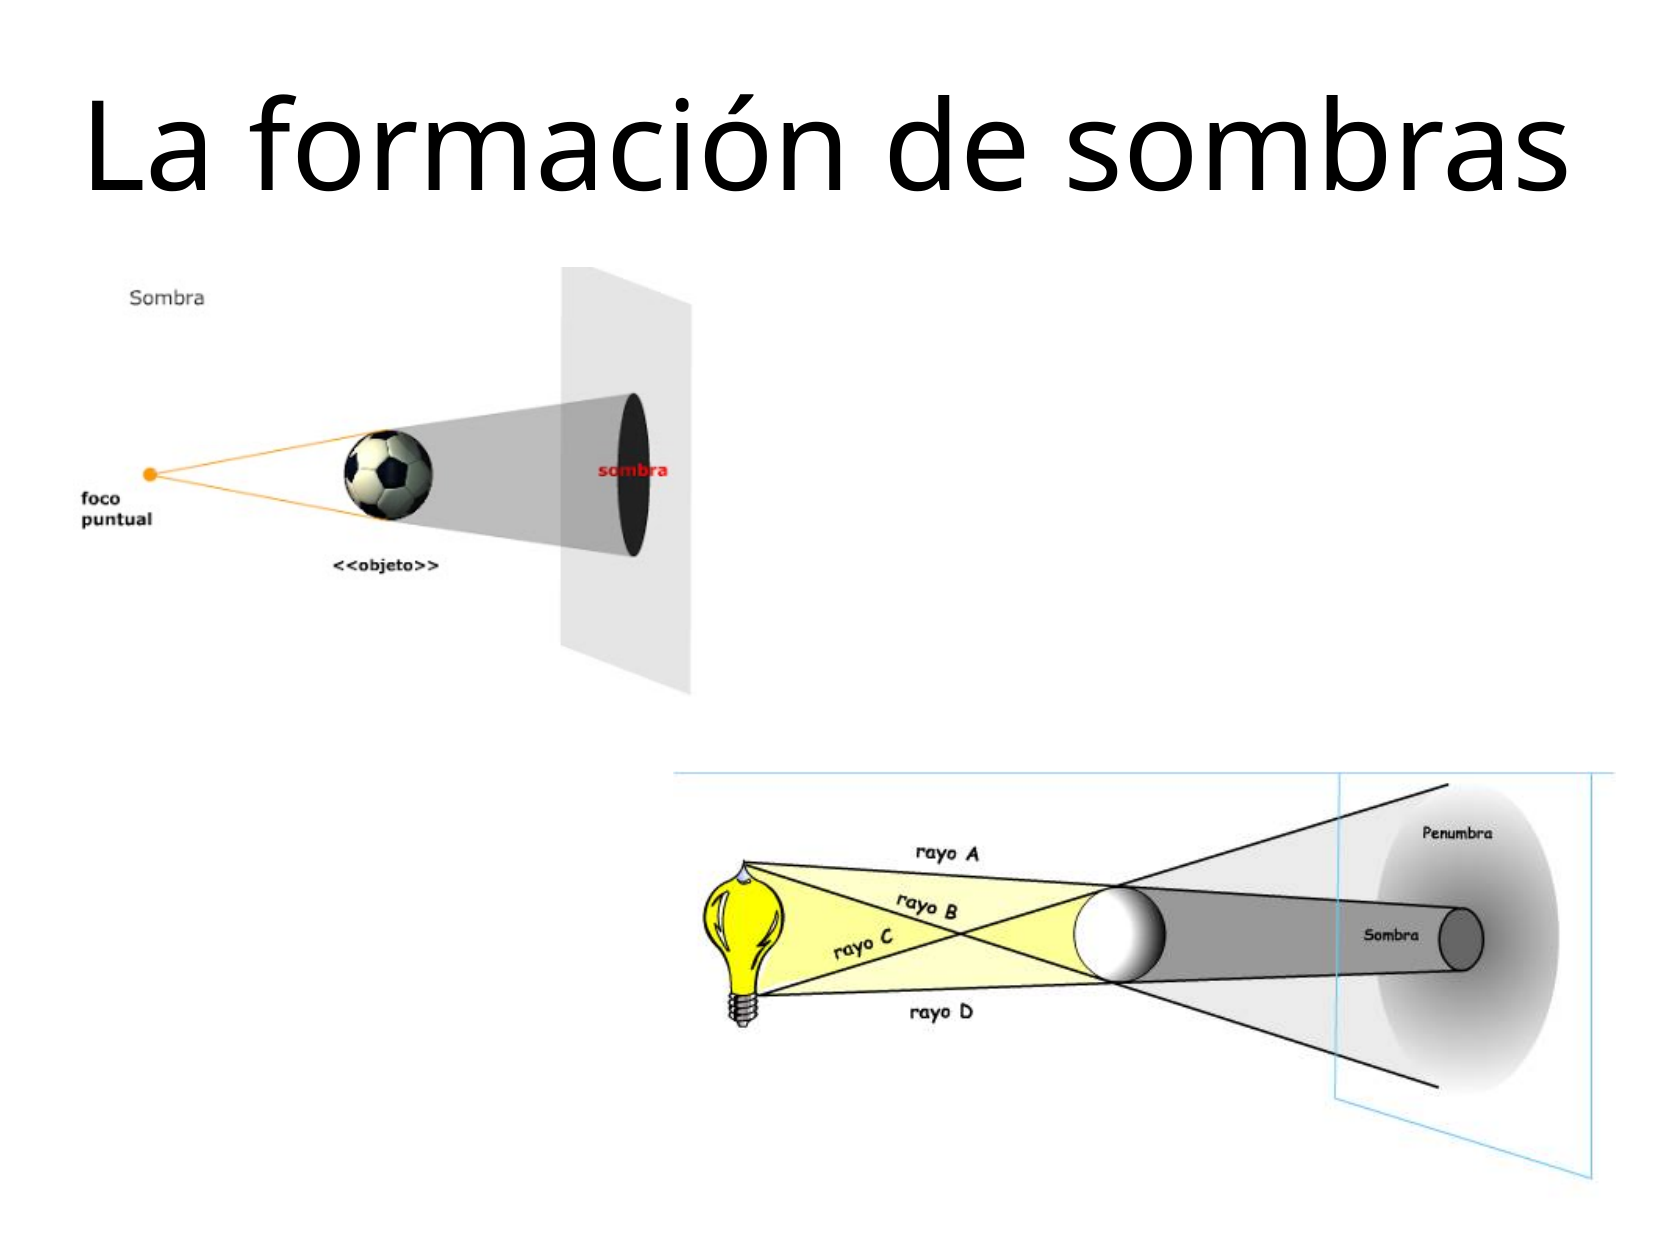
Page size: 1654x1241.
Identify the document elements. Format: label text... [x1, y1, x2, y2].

picture [73, 267, 697, 697]
picture [673, 771, 1616, 1205]
title La formación de sombras [23, 32, 1630, 251]
